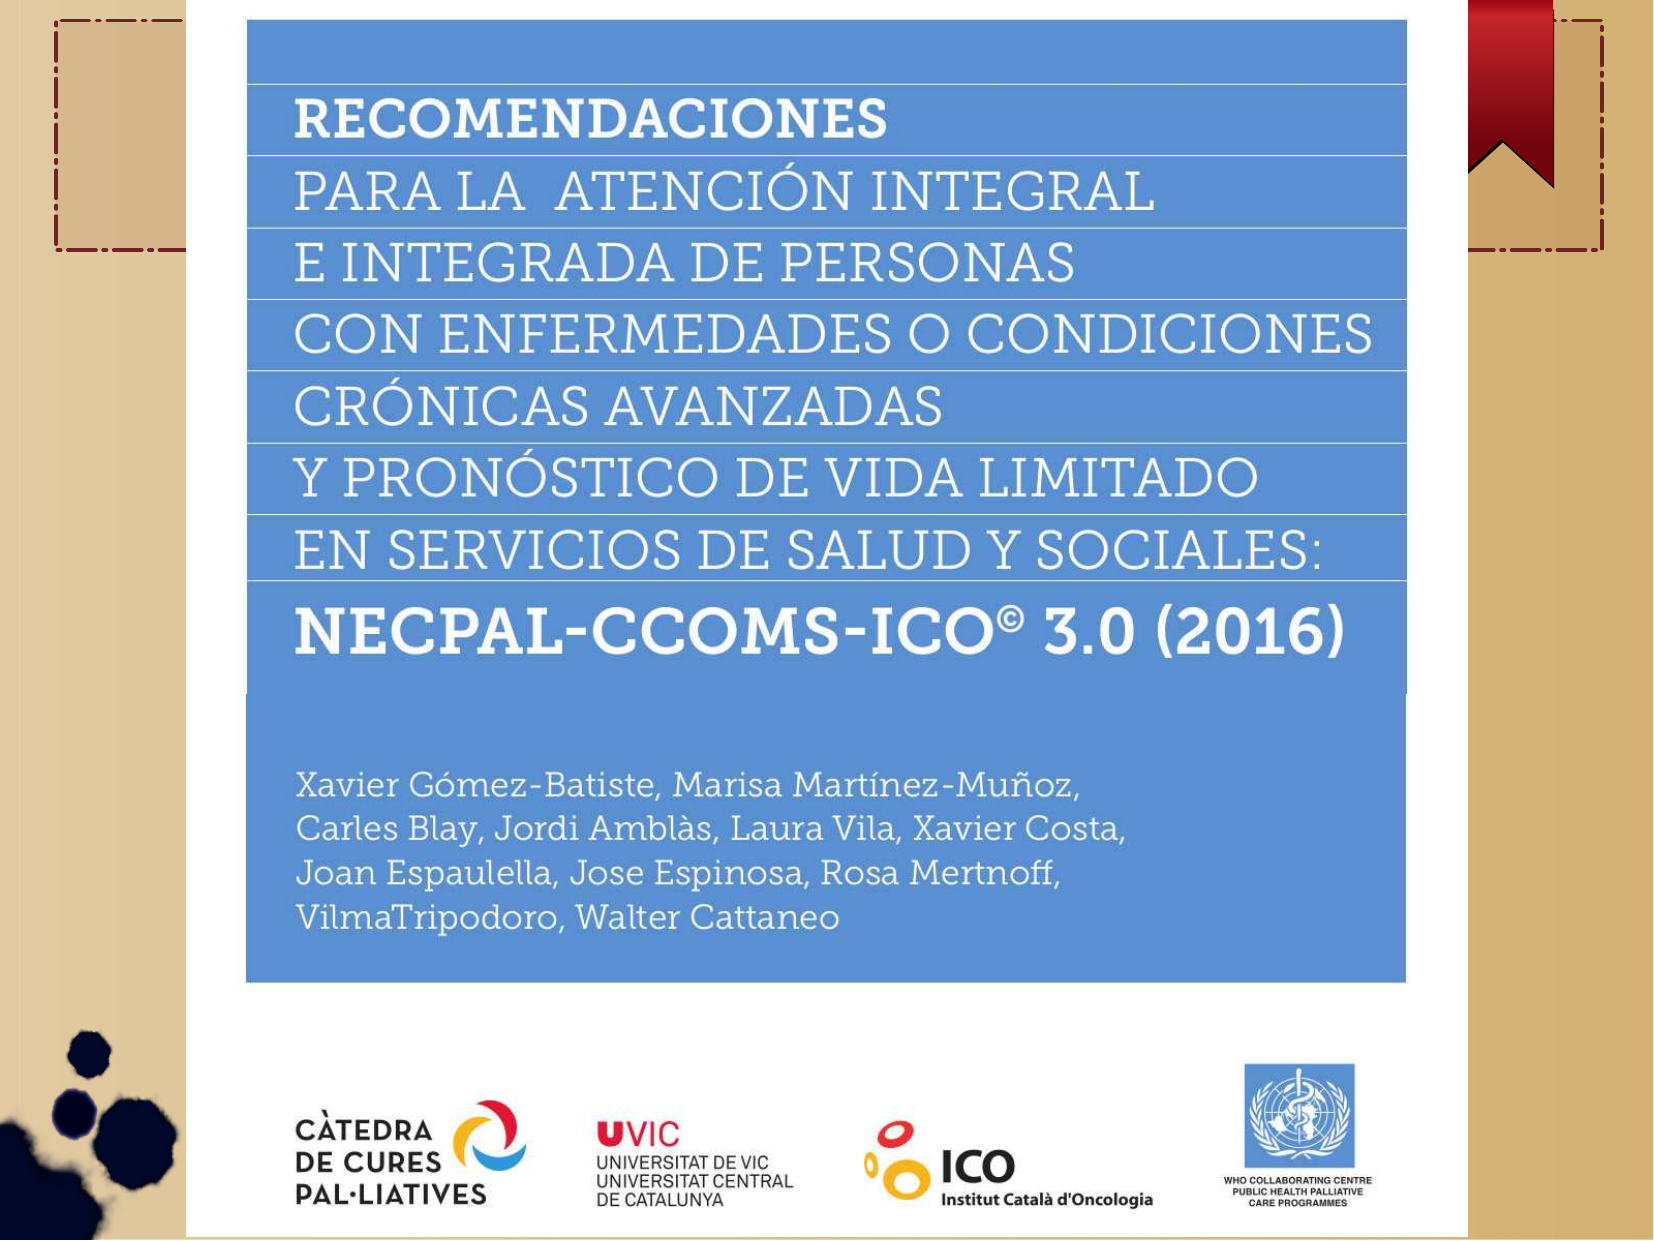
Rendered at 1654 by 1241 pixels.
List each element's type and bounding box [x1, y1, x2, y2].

picture [186, 0, 1468, 1237]
